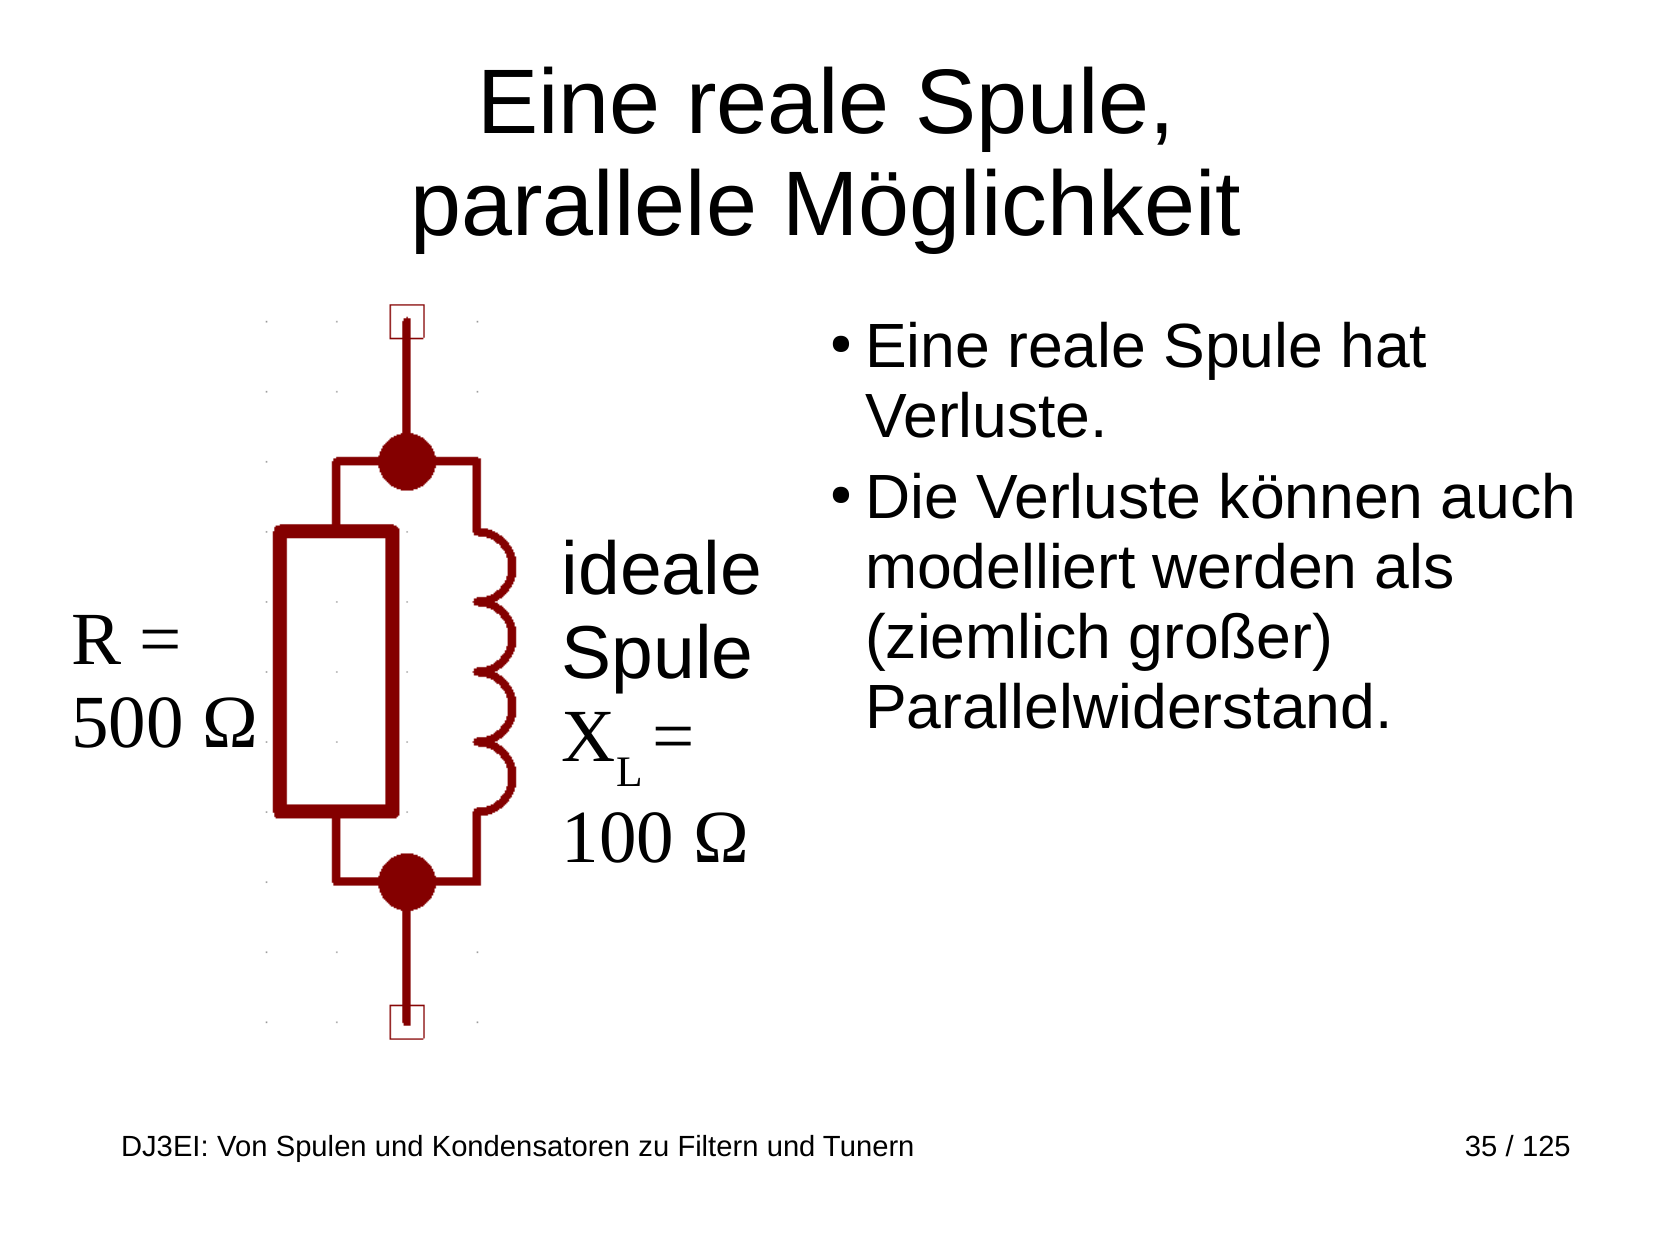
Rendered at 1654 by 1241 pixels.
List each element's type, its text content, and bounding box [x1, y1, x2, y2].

text_box Eine reale Spule hat Verluste. Die Verluste können auch modelliert werden als (ziemlich großer) Parallelwiderstand. [814, 303, 1607, 1115]
text_box R = 500 Ω [56, 590, 284, 772]
title Eine reale Spule, parallele Möglichkeit [82, 49, 1571, 257]
text_box ideale Spule XL = 100 Ω [547, 519, 796, 886]
picture [259, 296, 536, 1054]
